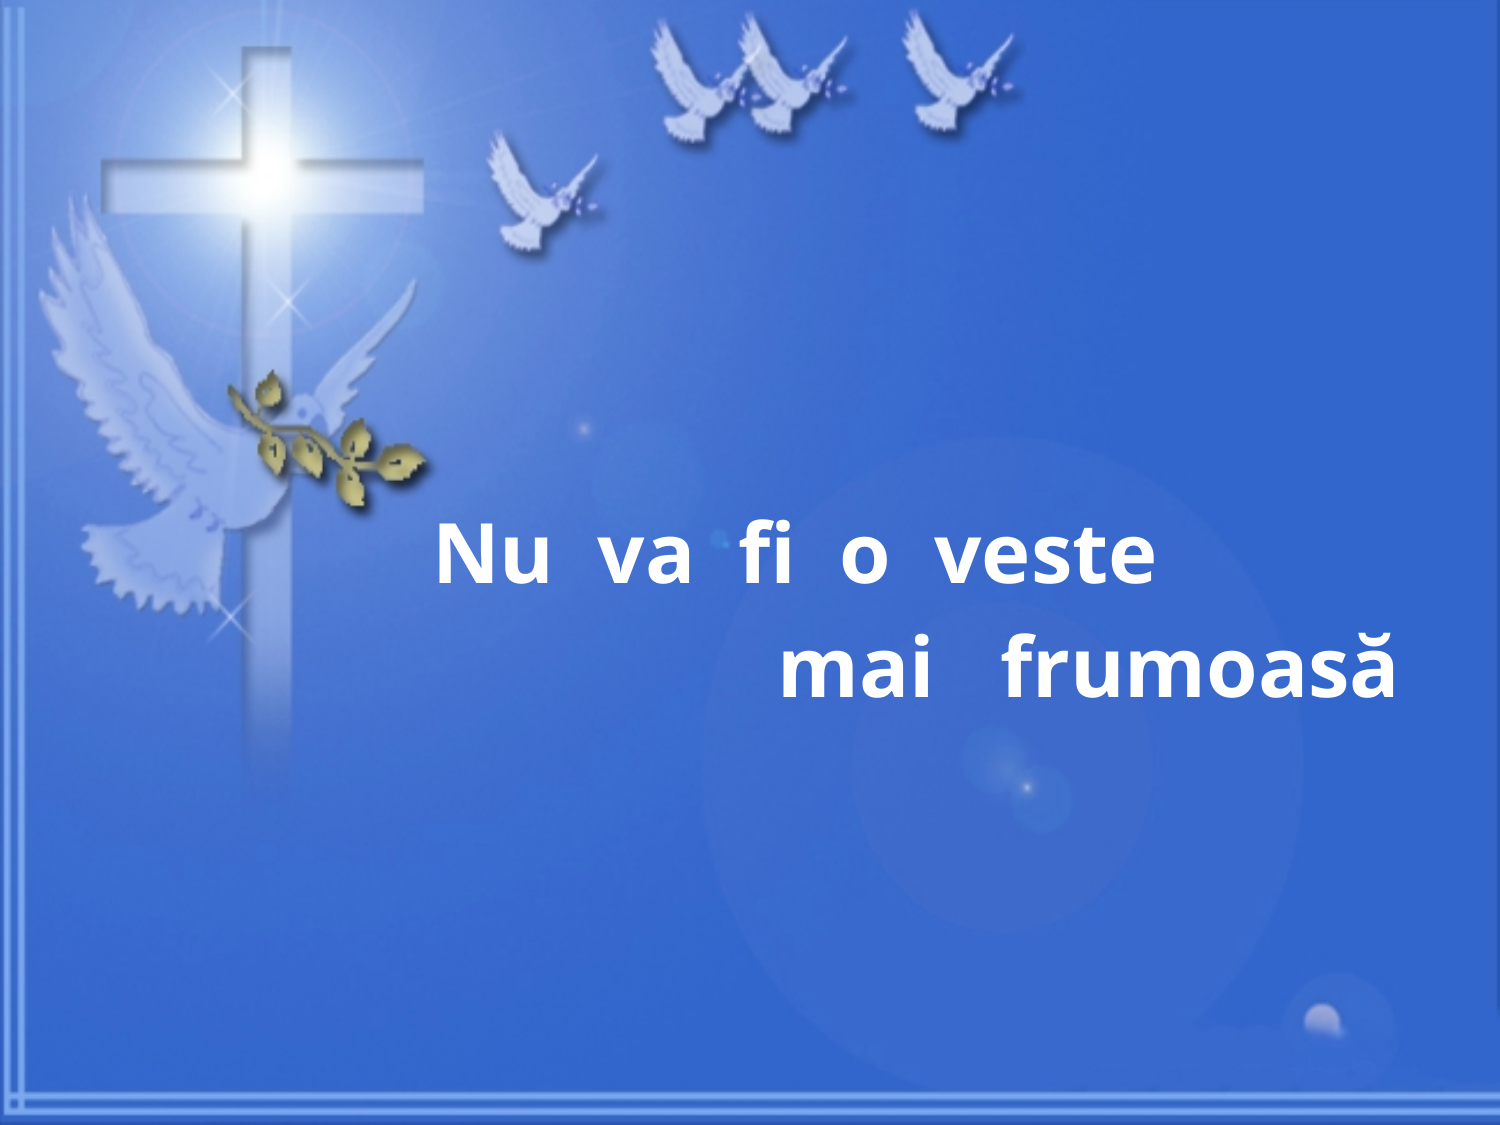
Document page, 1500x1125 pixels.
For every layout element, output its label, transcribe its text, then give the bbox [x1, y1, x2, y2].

text_box Nu va fi o veste mai frumoasă [150, 487, 1463, 724]
picture [0, 0, 1500, 1125]
